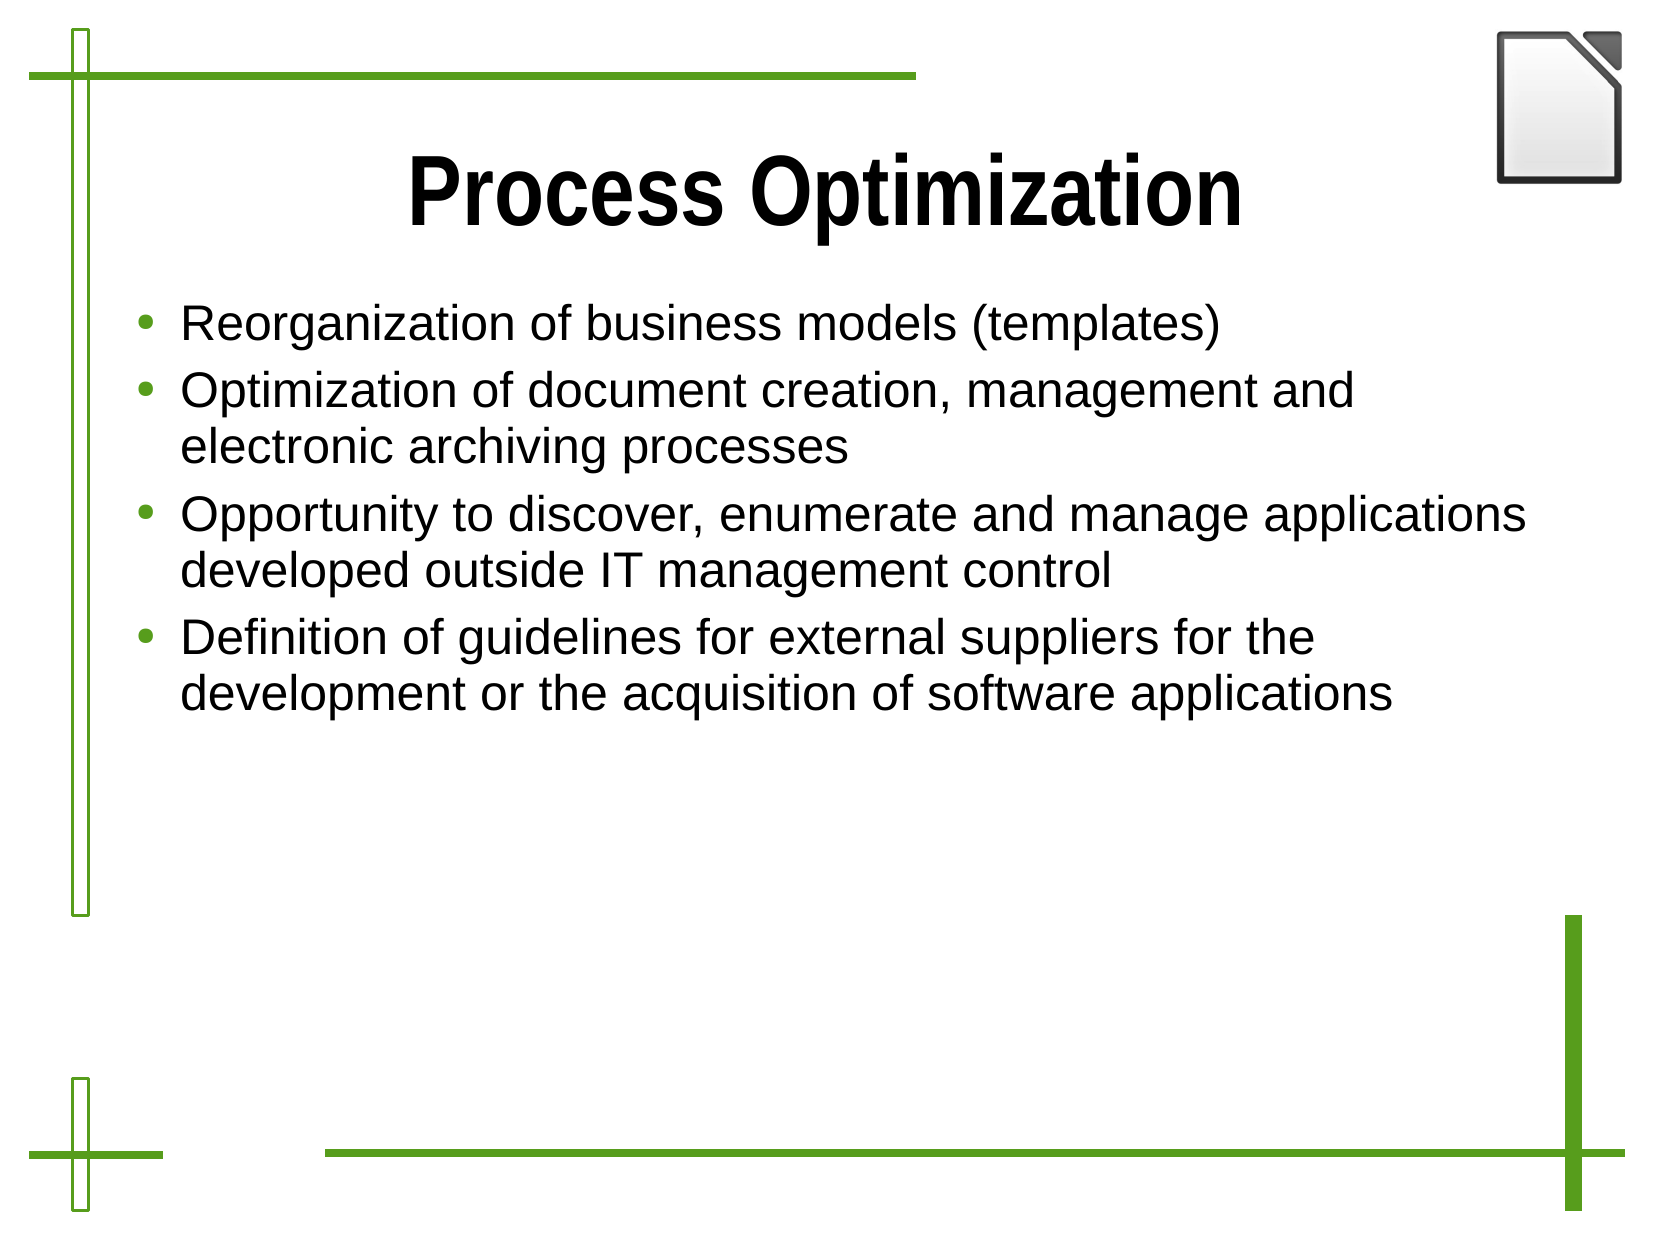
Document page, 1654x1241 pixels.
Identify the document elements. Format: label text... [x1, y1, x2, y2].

title Process Optimization [118, 118, 1536, 260]
list Reorganization of business models (templates) Optimization of document creation, management and electronic archiving processes Opportunity to discover, enumerate and manage applications developed outside IT management control Definition of guidelines for external suppliers for the development or the acquisition of software applications [118, 295, 1536, 1123]
picture [1494, 29, 1624, 186]
